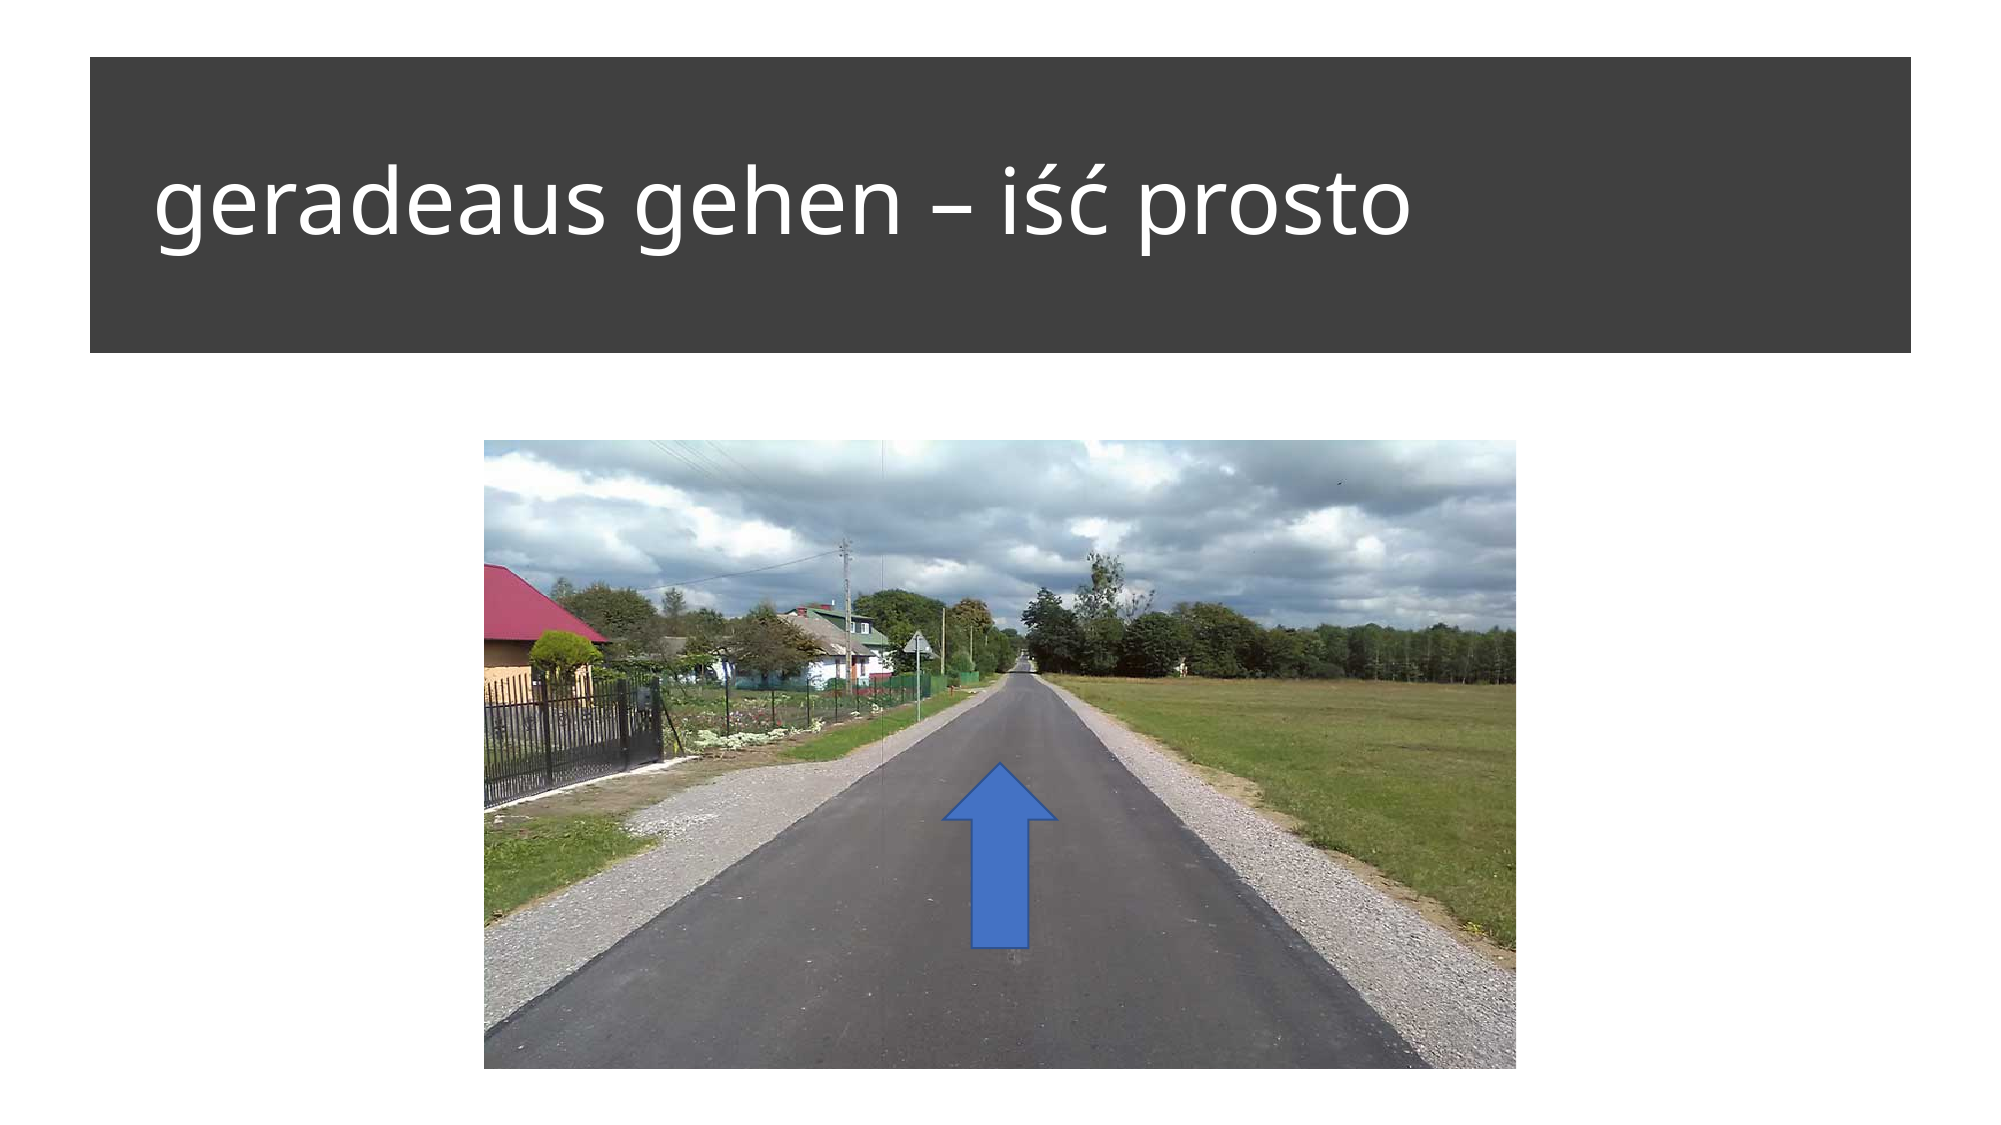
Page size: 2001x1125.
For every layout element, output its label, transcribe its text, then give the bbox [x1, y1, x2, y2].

picture [484, 440, 1517, 1069]
title geradeaus gehen – iść prosto [137, 96, 1863, 314]
text_box [90, 57, 1911, 353]
text_box [943, 762, 1057, 949]
